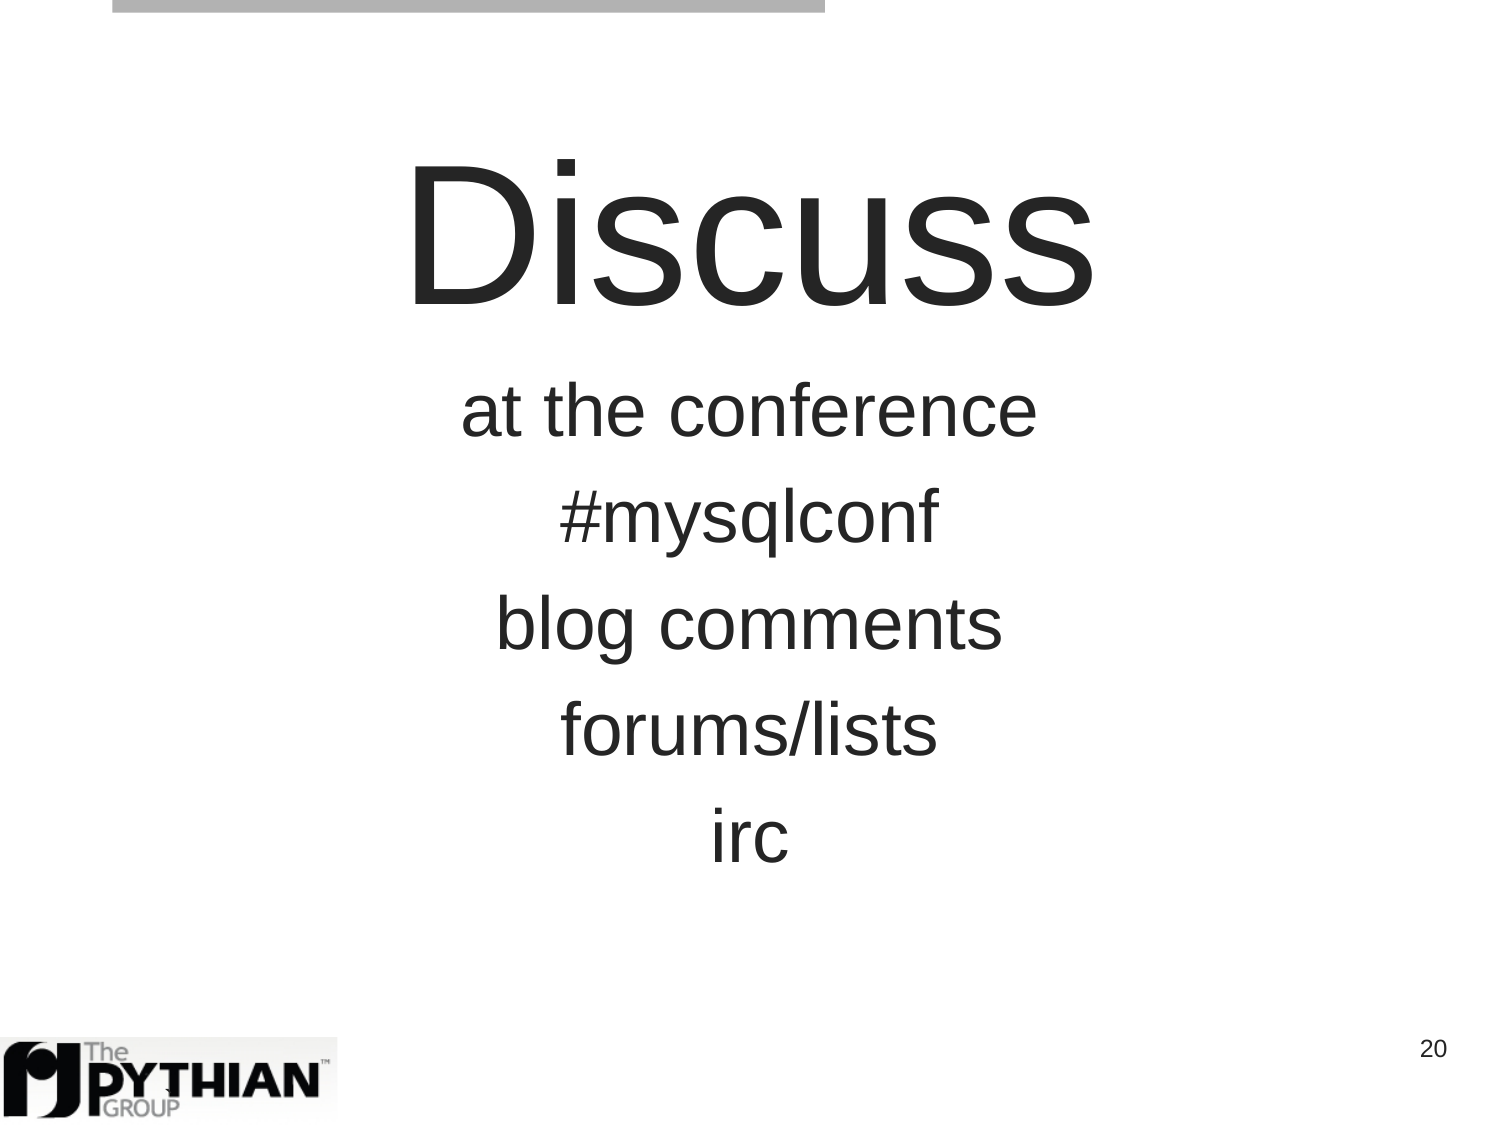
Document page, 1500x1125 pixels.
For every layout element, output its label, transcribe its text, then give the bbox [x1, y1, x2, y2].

text_box Discuss at the conference #mysqlconf blog comments forums/lists irc [0, 0, 1500, 1125]
